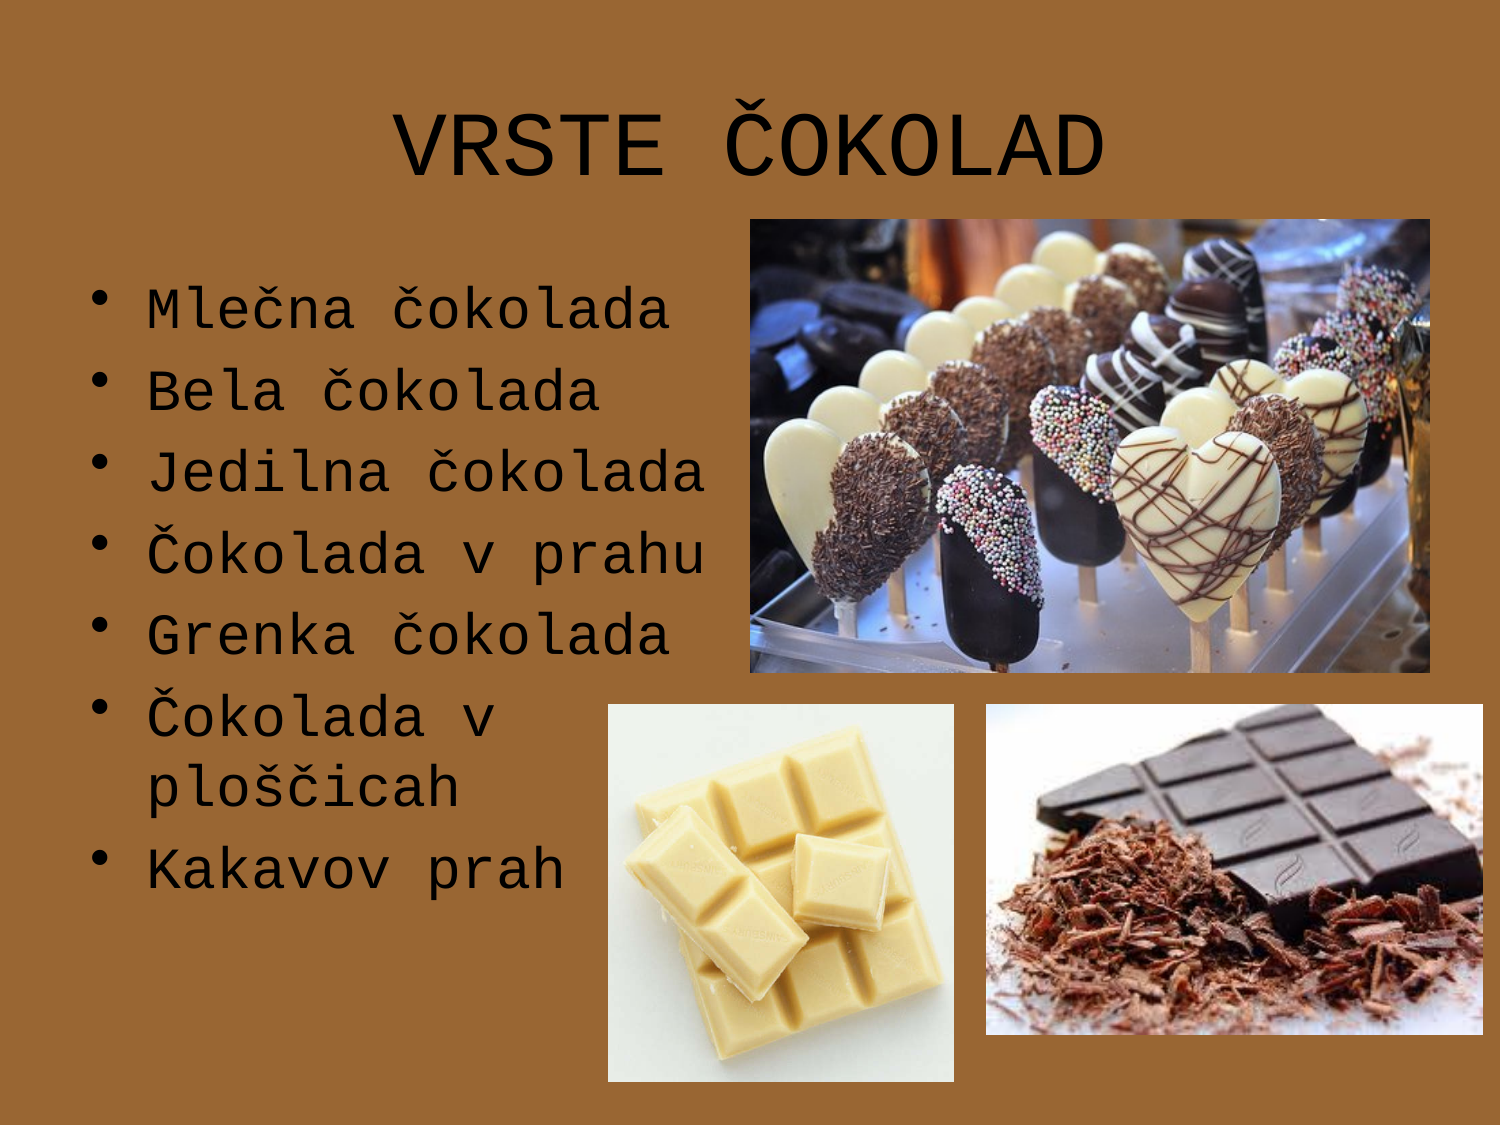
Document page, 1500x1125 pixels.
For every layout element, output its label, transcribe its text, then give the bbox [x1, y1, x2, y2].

title VRSTE ČOKOLAD [75, 45, 1425, 233]
list Mlečna čokolada Bela čokolada Jedilna čokolada Čokolada v prahu Grenka čokolada Čokolada v ploščicah Kakavov prah [75, 262, 738, 1005]
picture [608, 704, 954, 1083]
picture [750, 219, 1430, 673]
picture [986, 704, 1483, 1035]
